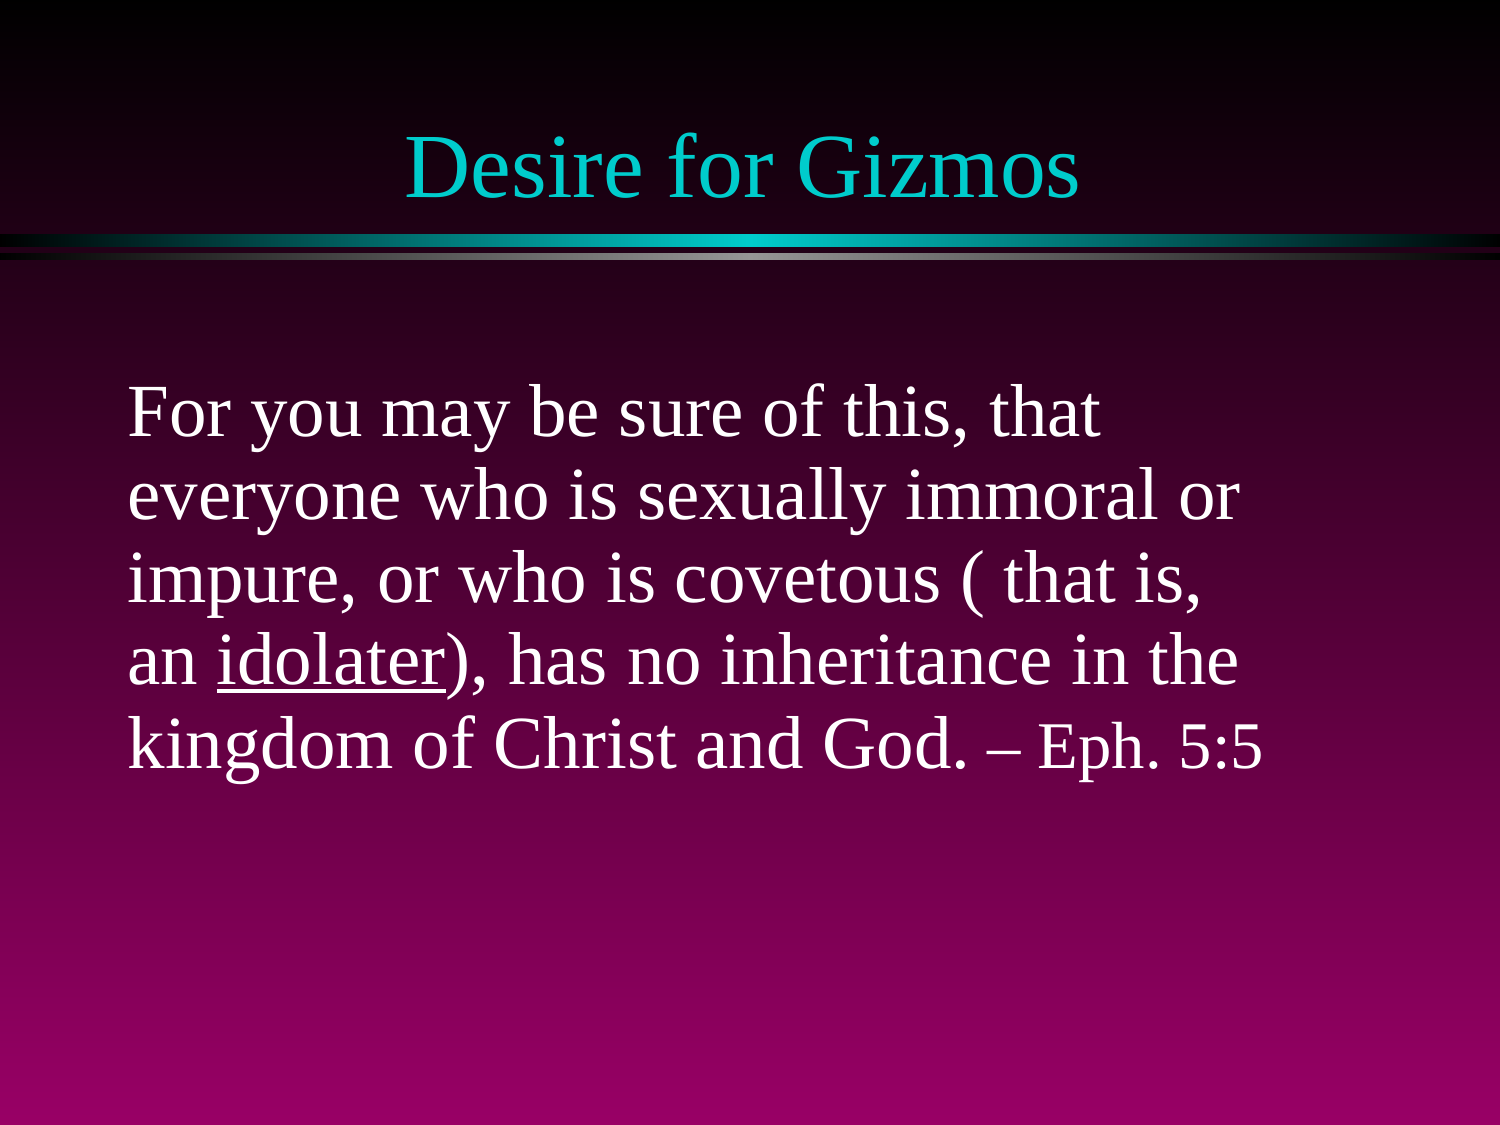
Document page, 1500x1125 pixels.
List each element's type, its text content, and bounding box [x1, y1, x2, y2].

title Desire for Gizmos [99, 37, 1388, 225]
text_box For you may be sure of this, that everyone who is sexually immoral or impure, or who is covetous ( that is, an idolater), has no inheritance in the kingdom of Christ and God. – Eph. 5:5 [112, 362, 1290, 792]
